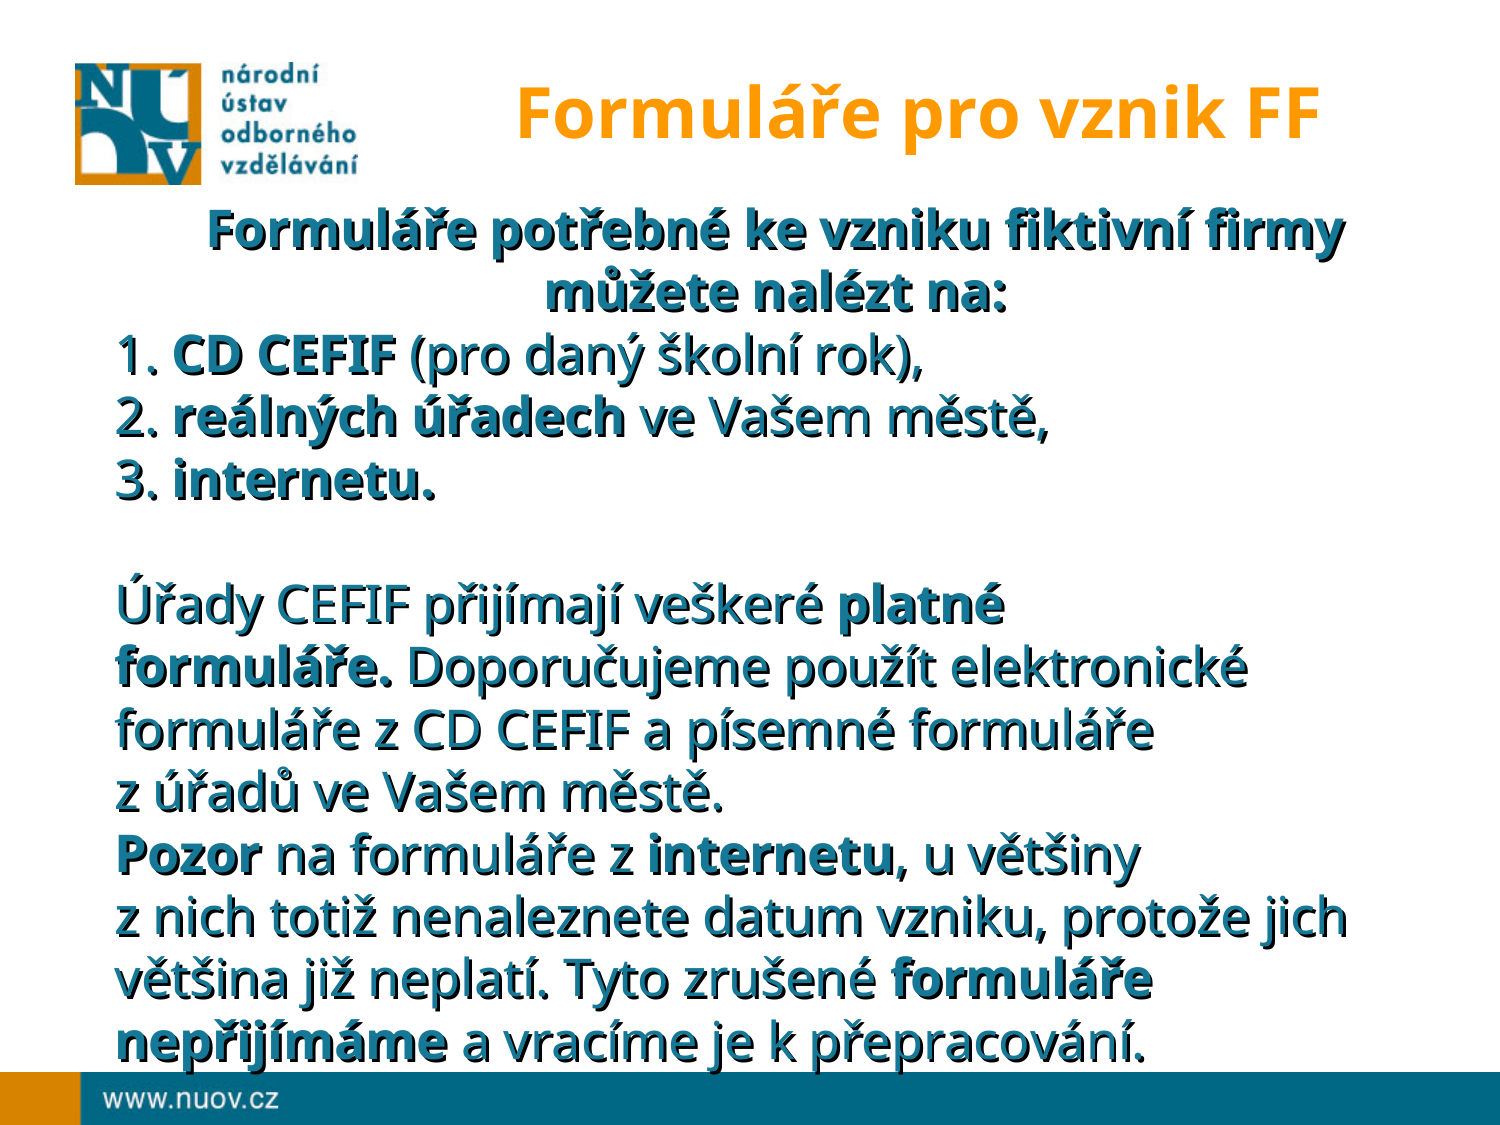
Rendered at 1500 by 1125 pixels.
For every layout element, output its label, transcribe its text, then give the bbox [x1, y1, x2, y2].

text_box [0, 1072, 1500, 1125]
title Formuláře pro vznik FF [412, 45, 1425, 176]
text_box Formuláře potřebné ke vzniku fiktivní firmy můžete nalézt na: CD CEFIF (pro daný školní rok), reálných úřadech ve Vašem městě, internetu. Úřady CEFIF přijímají veškeré platné formuláře. Doporučujeme použít elektronické formuláře z CD CEFIF a písemné formuláře z úřadů ve Vašem městě. Pozor na formuláře z internetu, u většiny z nich totiž nenaleznete datum vzniku, protože jich většina již neplatí. Tyto zrušené formuláře nepřijímáme a vracíme je k přepracování. [99, 187, 1450, 1078]
text_box [75, 62, 358, 185]
